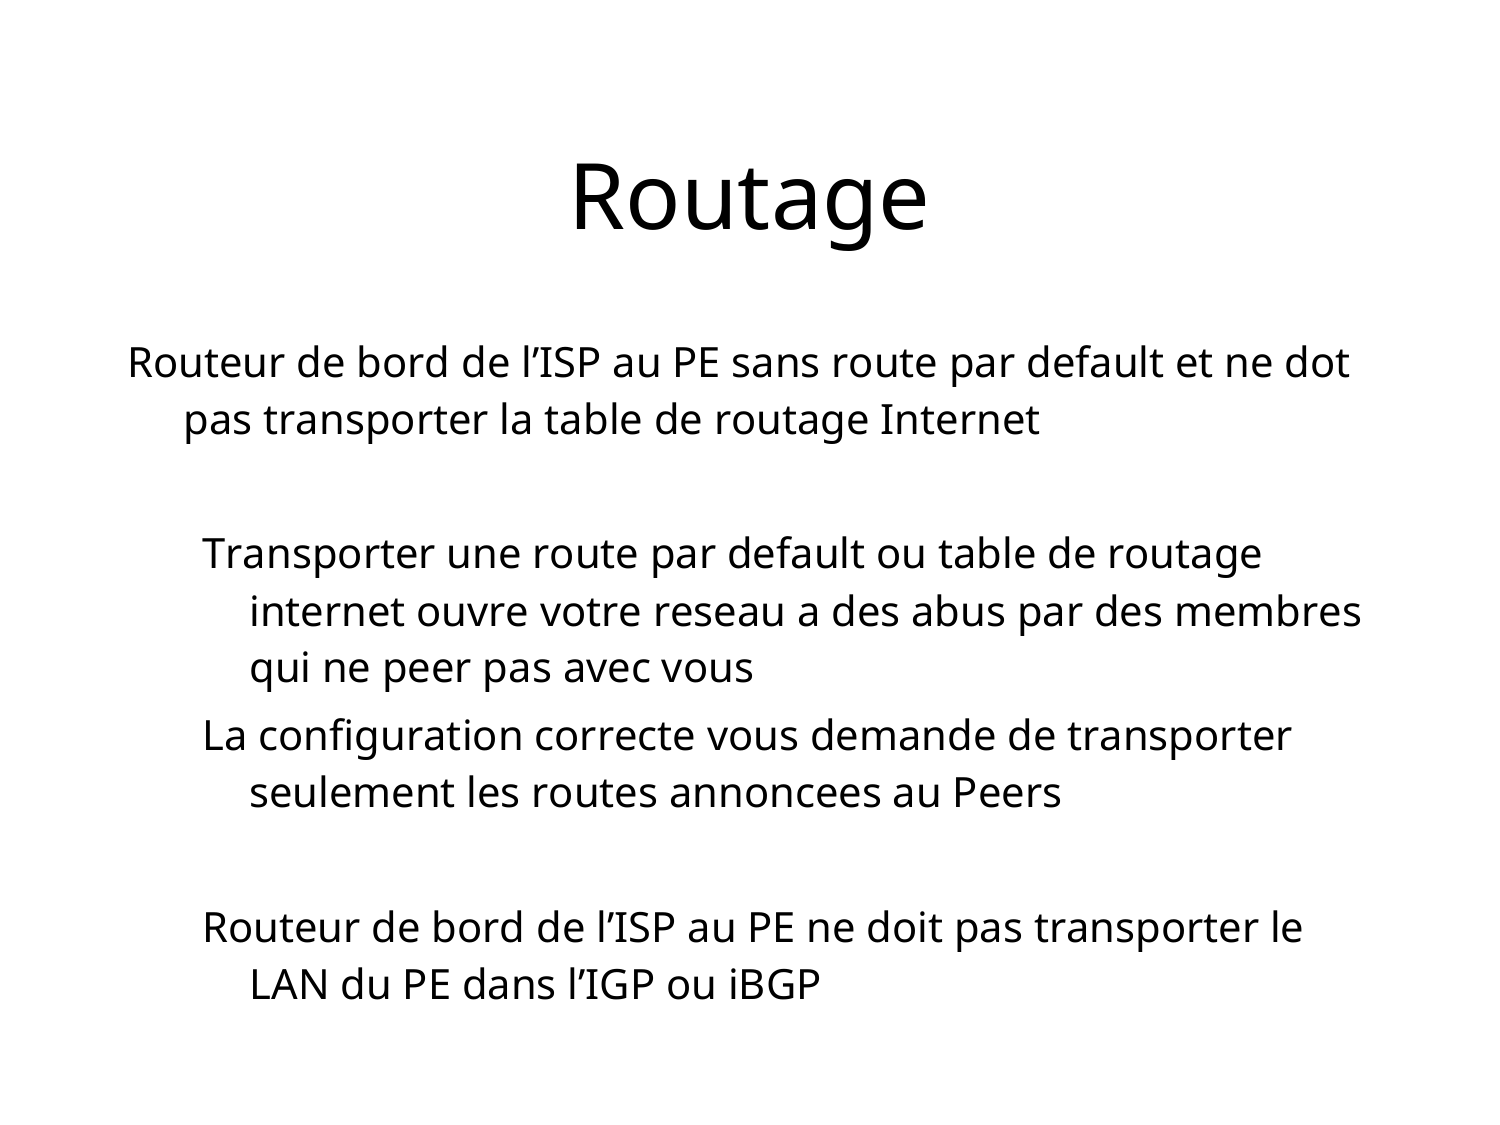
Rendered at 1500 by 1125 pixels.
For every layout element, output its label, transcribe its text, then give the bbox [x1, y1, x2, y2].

title Routage [112, 99, 1388, 288]
list Routeur de bord de l’ISP au PE sans route par default et ne dot pas transporter la table de routage Internet Transporter une route par default ou table de routage internet ouvre votre reseau a des abus par des membres qui ne peer pas avec vous La configuration correcte vous demande de transporter seulement les routes annoncees au Peers Routeur de bord de l’ISP au PE ne doit pas transporter le LAN du PE dans l’IGP ou iBGP [112, 324, 1388, 1125]
